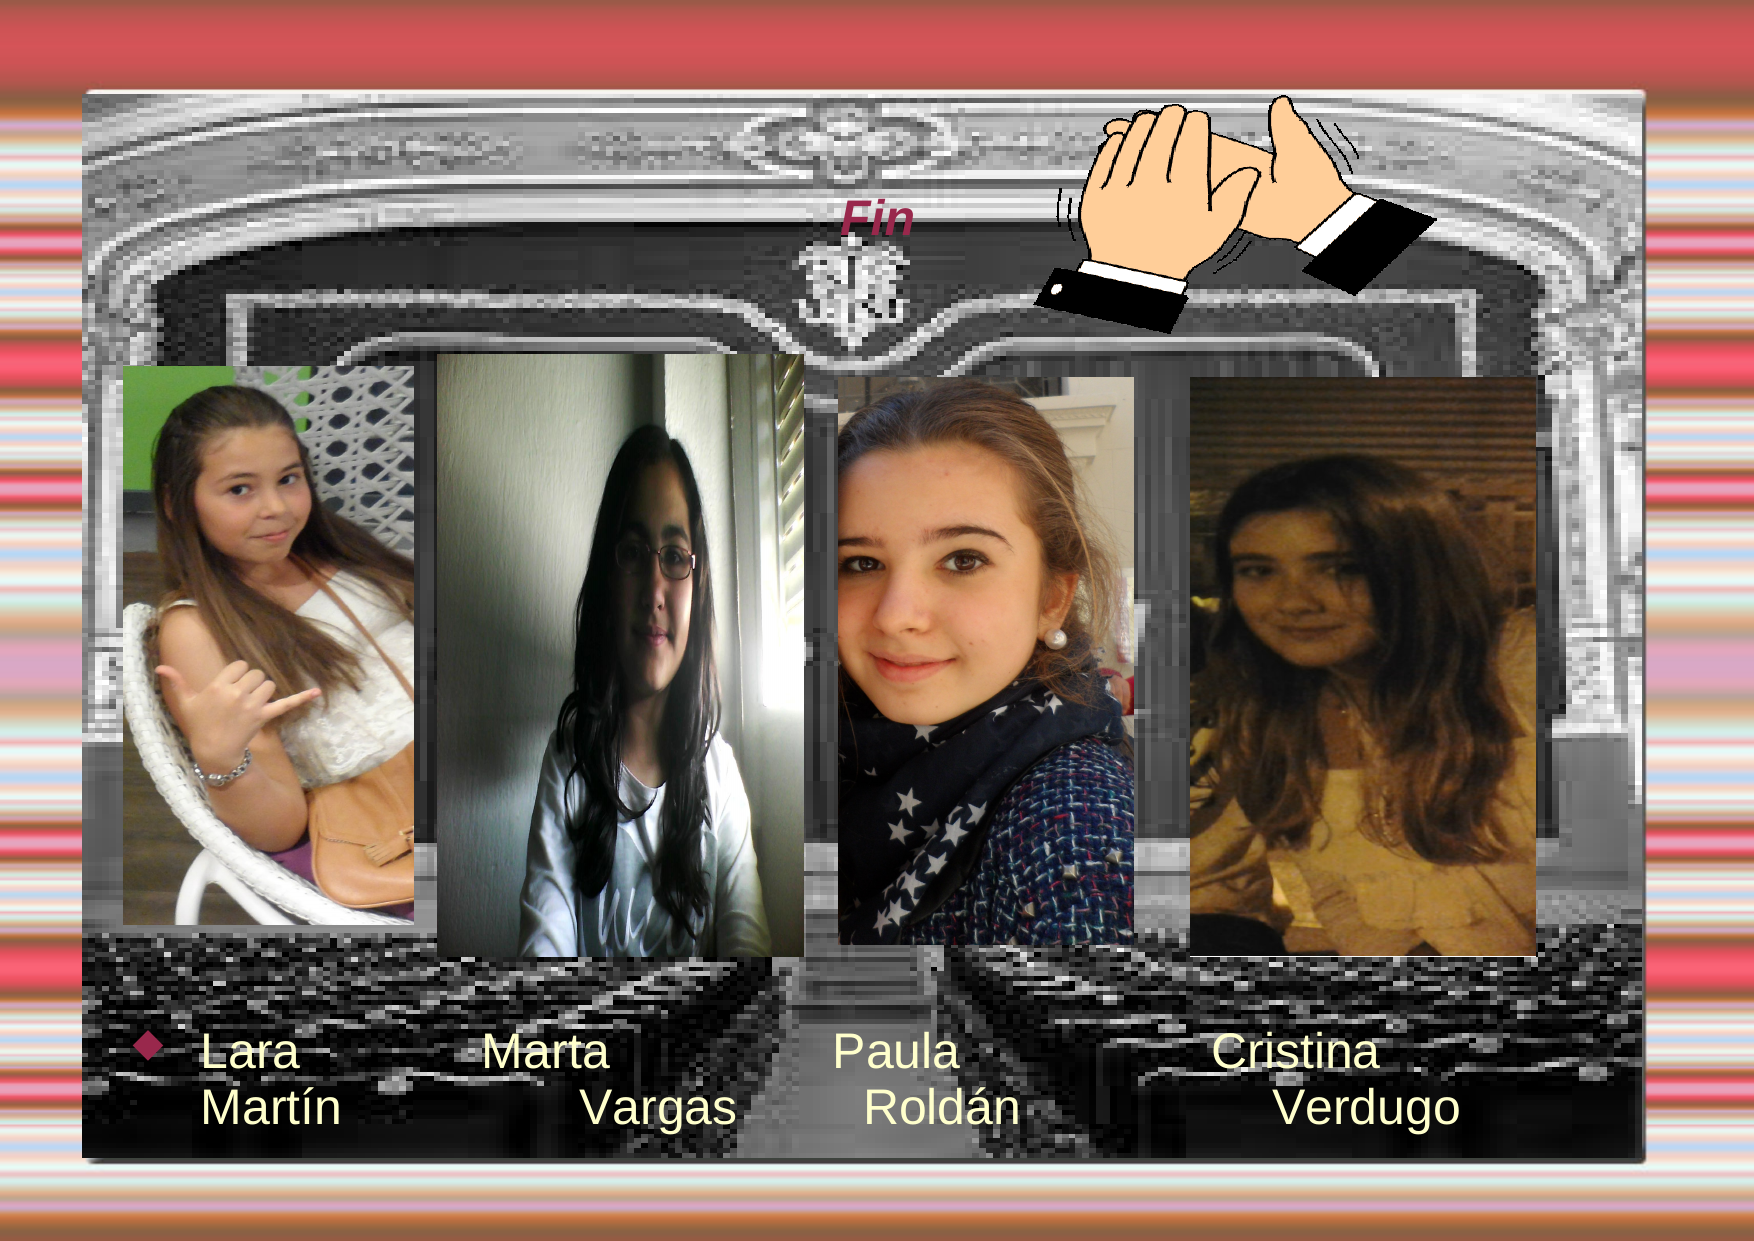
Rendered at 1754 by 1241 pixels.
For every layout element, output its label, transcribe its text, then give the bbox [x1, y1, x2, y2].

title Fin [128, 114, 1627, 322]
picture [0, 0, 1754, 1241]
list Lara Marta Paula Cristina Martín Vargas Roldán Verdugo [117, 354, 1583, 1191]
